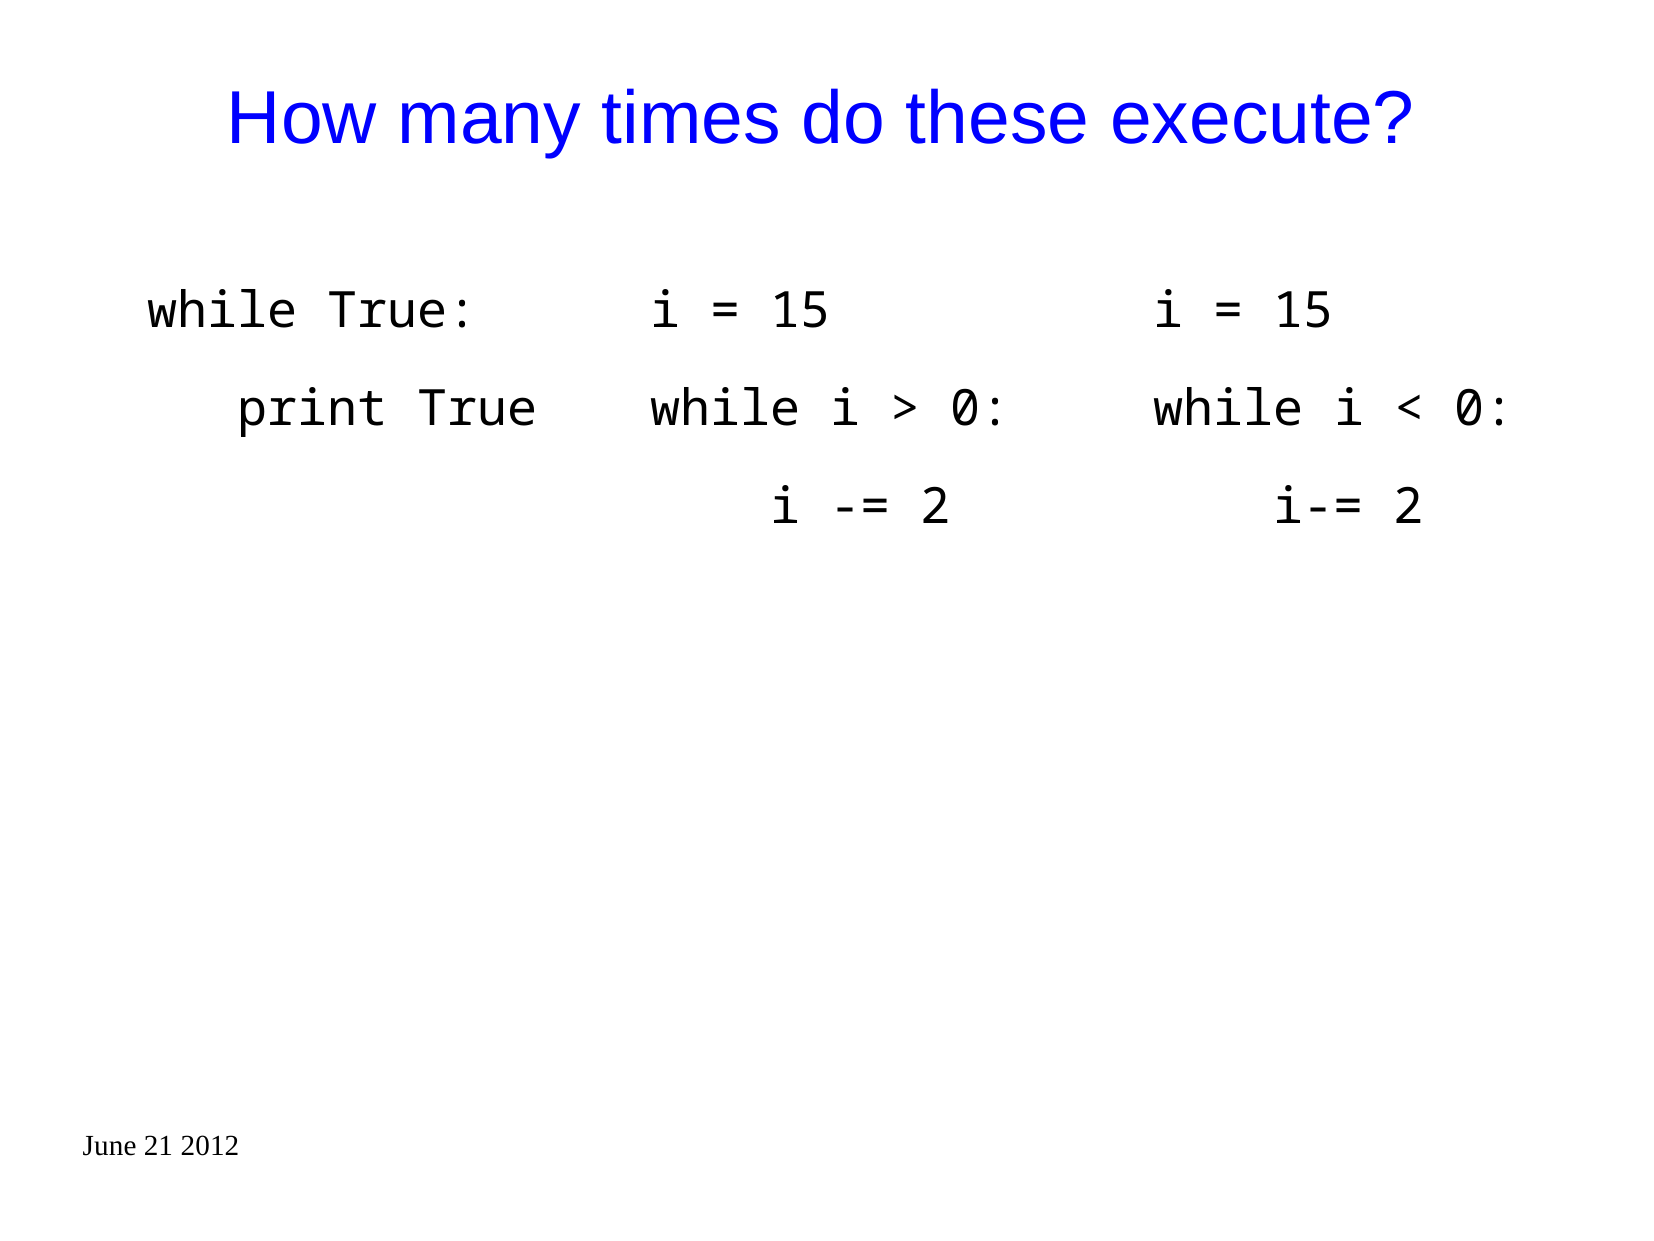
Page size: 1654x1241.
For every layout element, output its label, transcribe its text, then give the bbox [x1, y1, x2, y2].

list i = 15 while i > 0: i -= 2 [579, 274, 1060, 665]
list i = 15 while i < 0: i-= 2 [1083, 274, 1563, 665]
list while True: print True [76, 274, 556, 665]
title How many times do these execute? [76, 58, 1565, 178]
